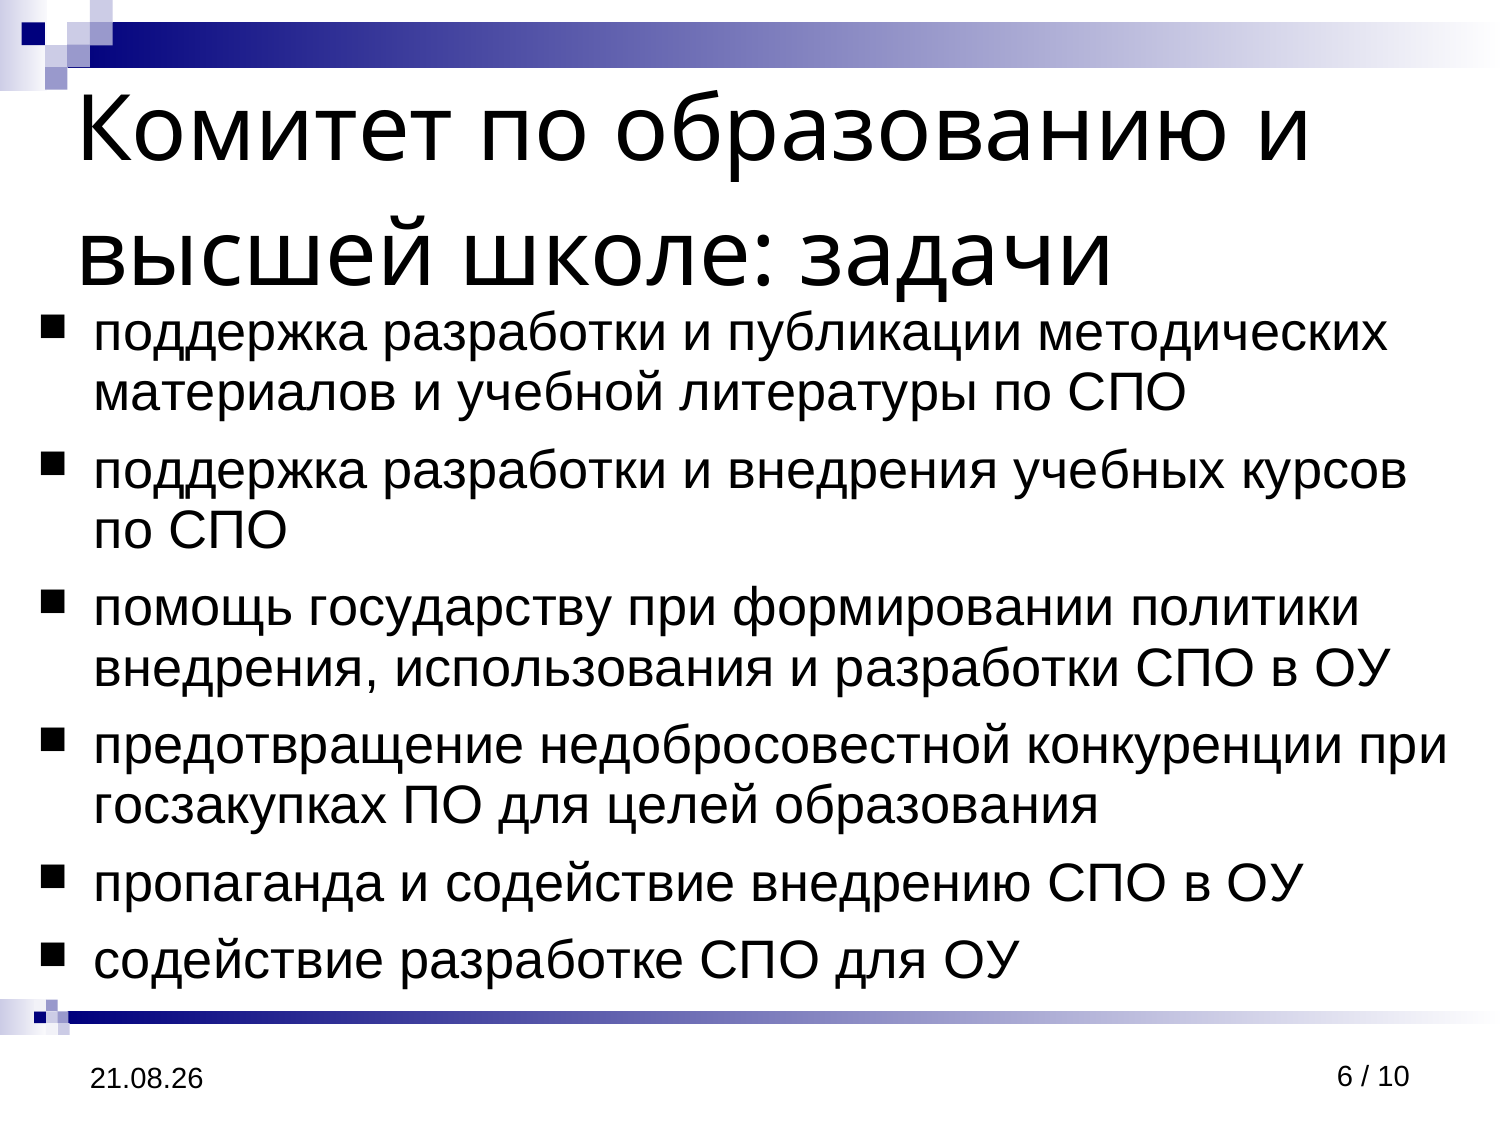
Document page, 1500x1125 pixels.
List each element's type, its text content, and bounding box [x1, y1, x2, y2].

title Комитет по образованию и высшей школе: задачи [75, 69, 1426, 301]
list поддержка разработки и публикации методических материалов и учебной литературы по СПО поддержка разработки и внедрения учебных курсов по СПО помощь государству при формировании политики внедрения, использования и разработки СПО в ОУ предотвращение недобросовестной конкуренции при госзакупках ПО для целей образования пропаганда и содействие внедрению СПО в ОУ содействие разработке СПО для ОУ [37, 301, 1463, 990]
